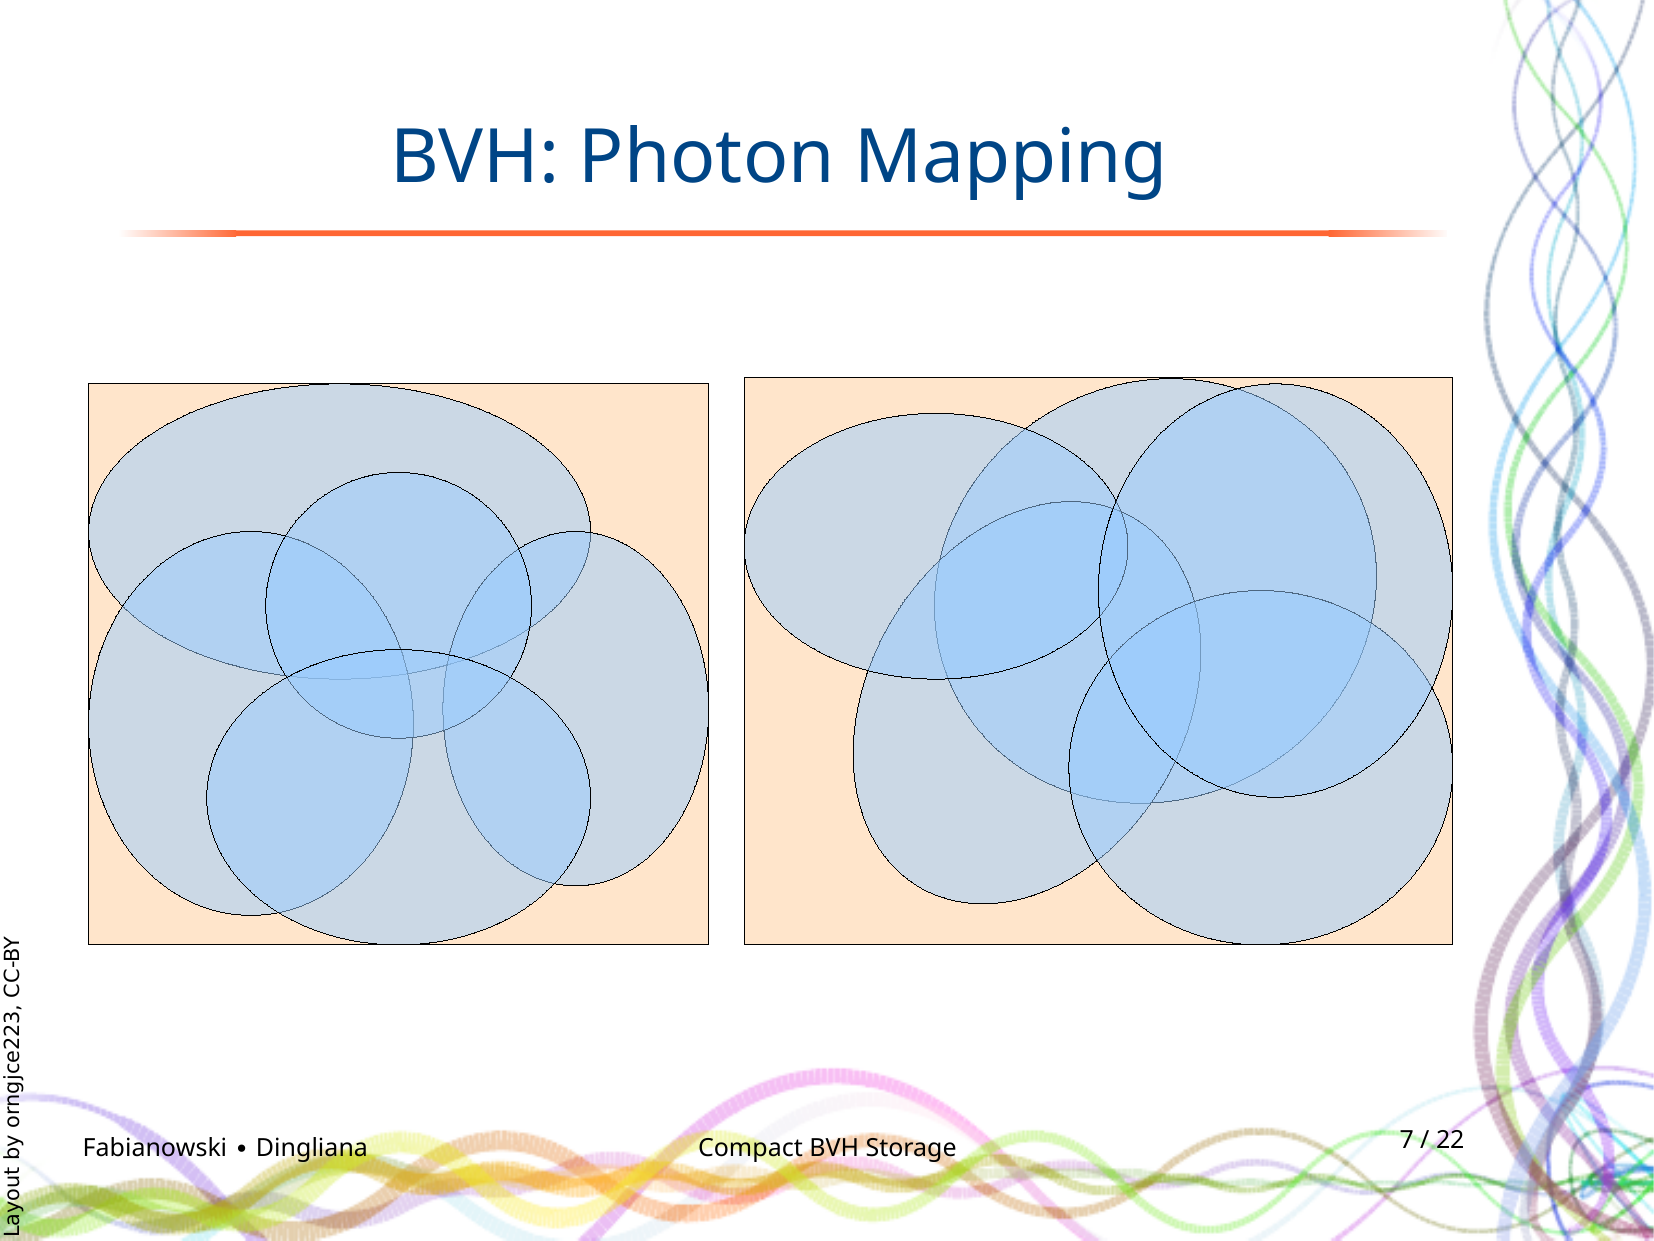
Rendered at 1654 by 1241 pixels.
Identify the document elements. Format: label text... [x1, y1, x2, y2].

text_box 7 / 22 [1346, 1122, 1477, 1153]
title BVH: Photon Mapping [82, 56, 1477, 250]
text_box [744, 377, 1453, 945]
text_box [88, 383, 709, 945]
picture [0, 0, 1654, 1241]
